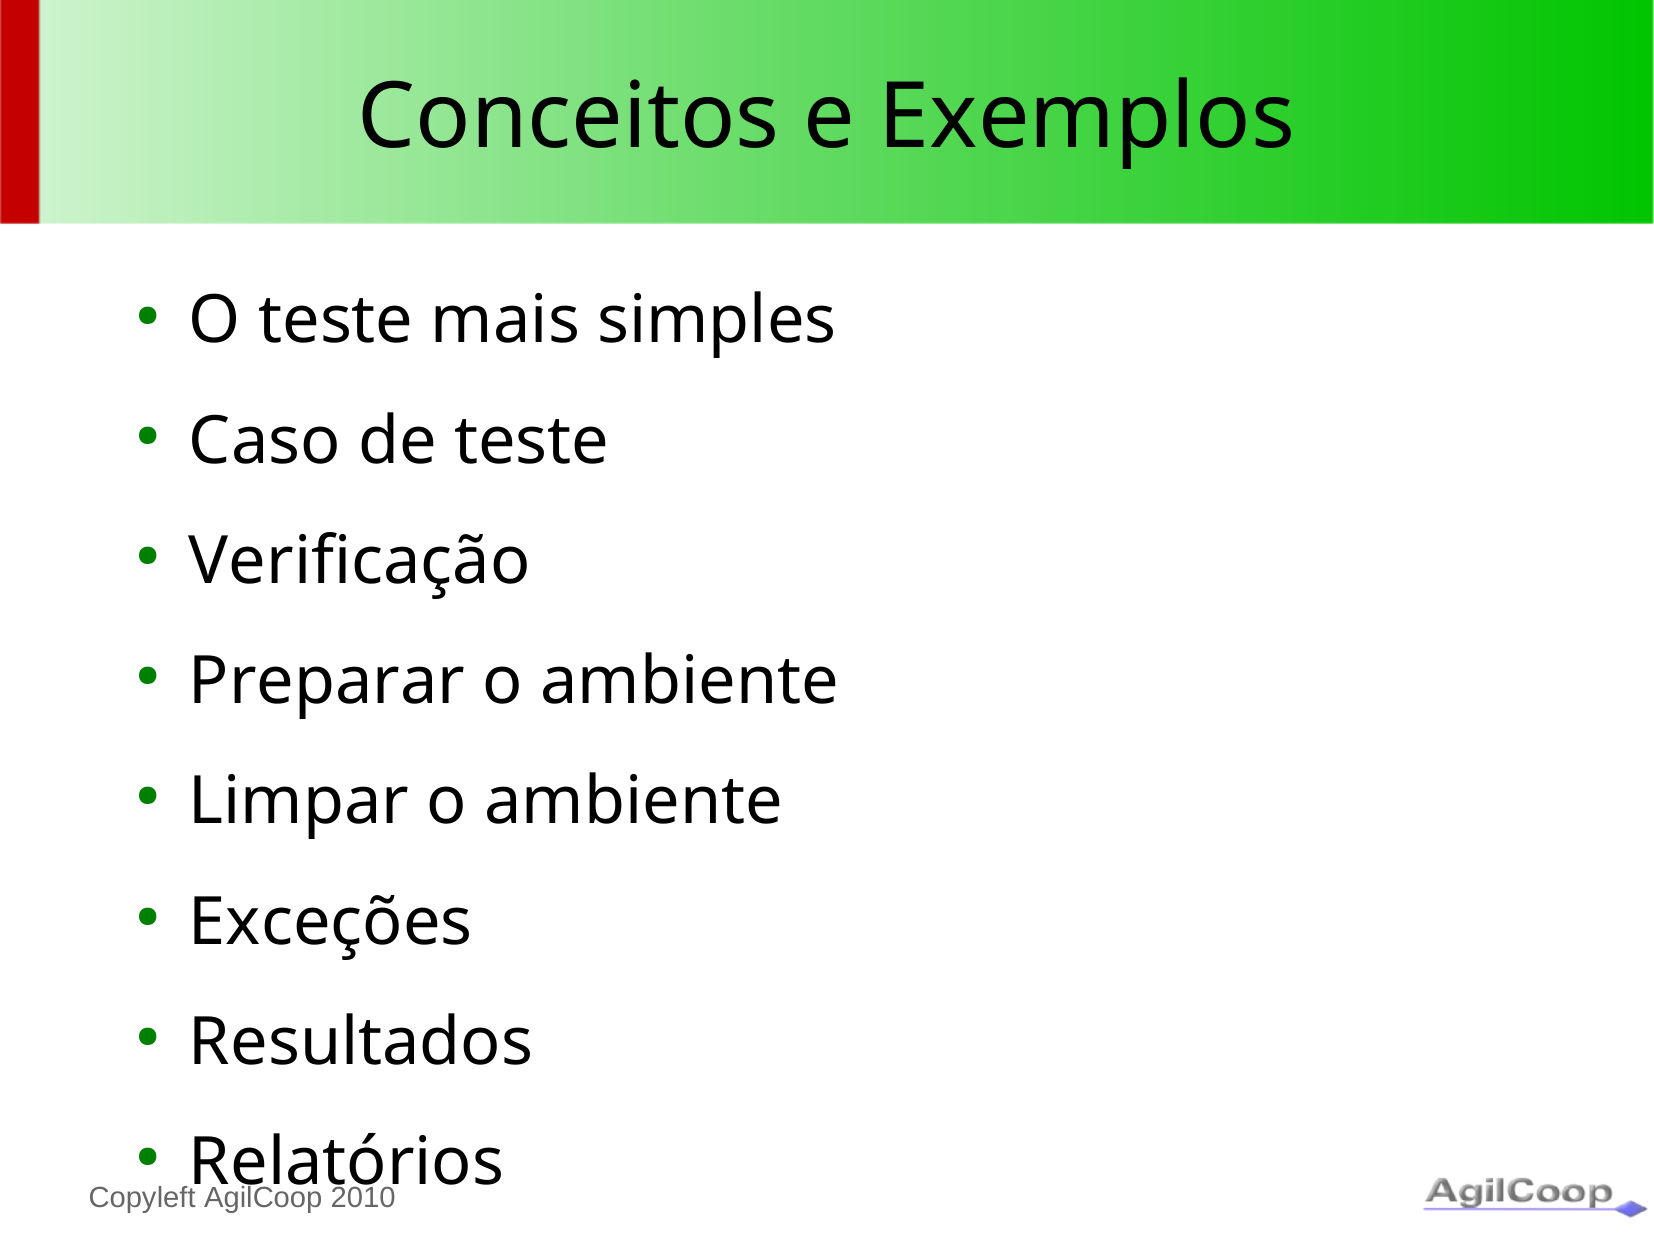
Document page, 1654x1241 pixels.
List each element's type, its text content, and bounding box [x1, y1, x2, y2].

list O teste mais simples Caso de teste Verificação Preparar o ambiente Limpar o ambiente Exceções Resultados Relatórios [118, 271, 1607, 1116]
picture [0, 0, 1654, 1241]
title Conceitos e Exemplos [82, 8, 1571, 216]
